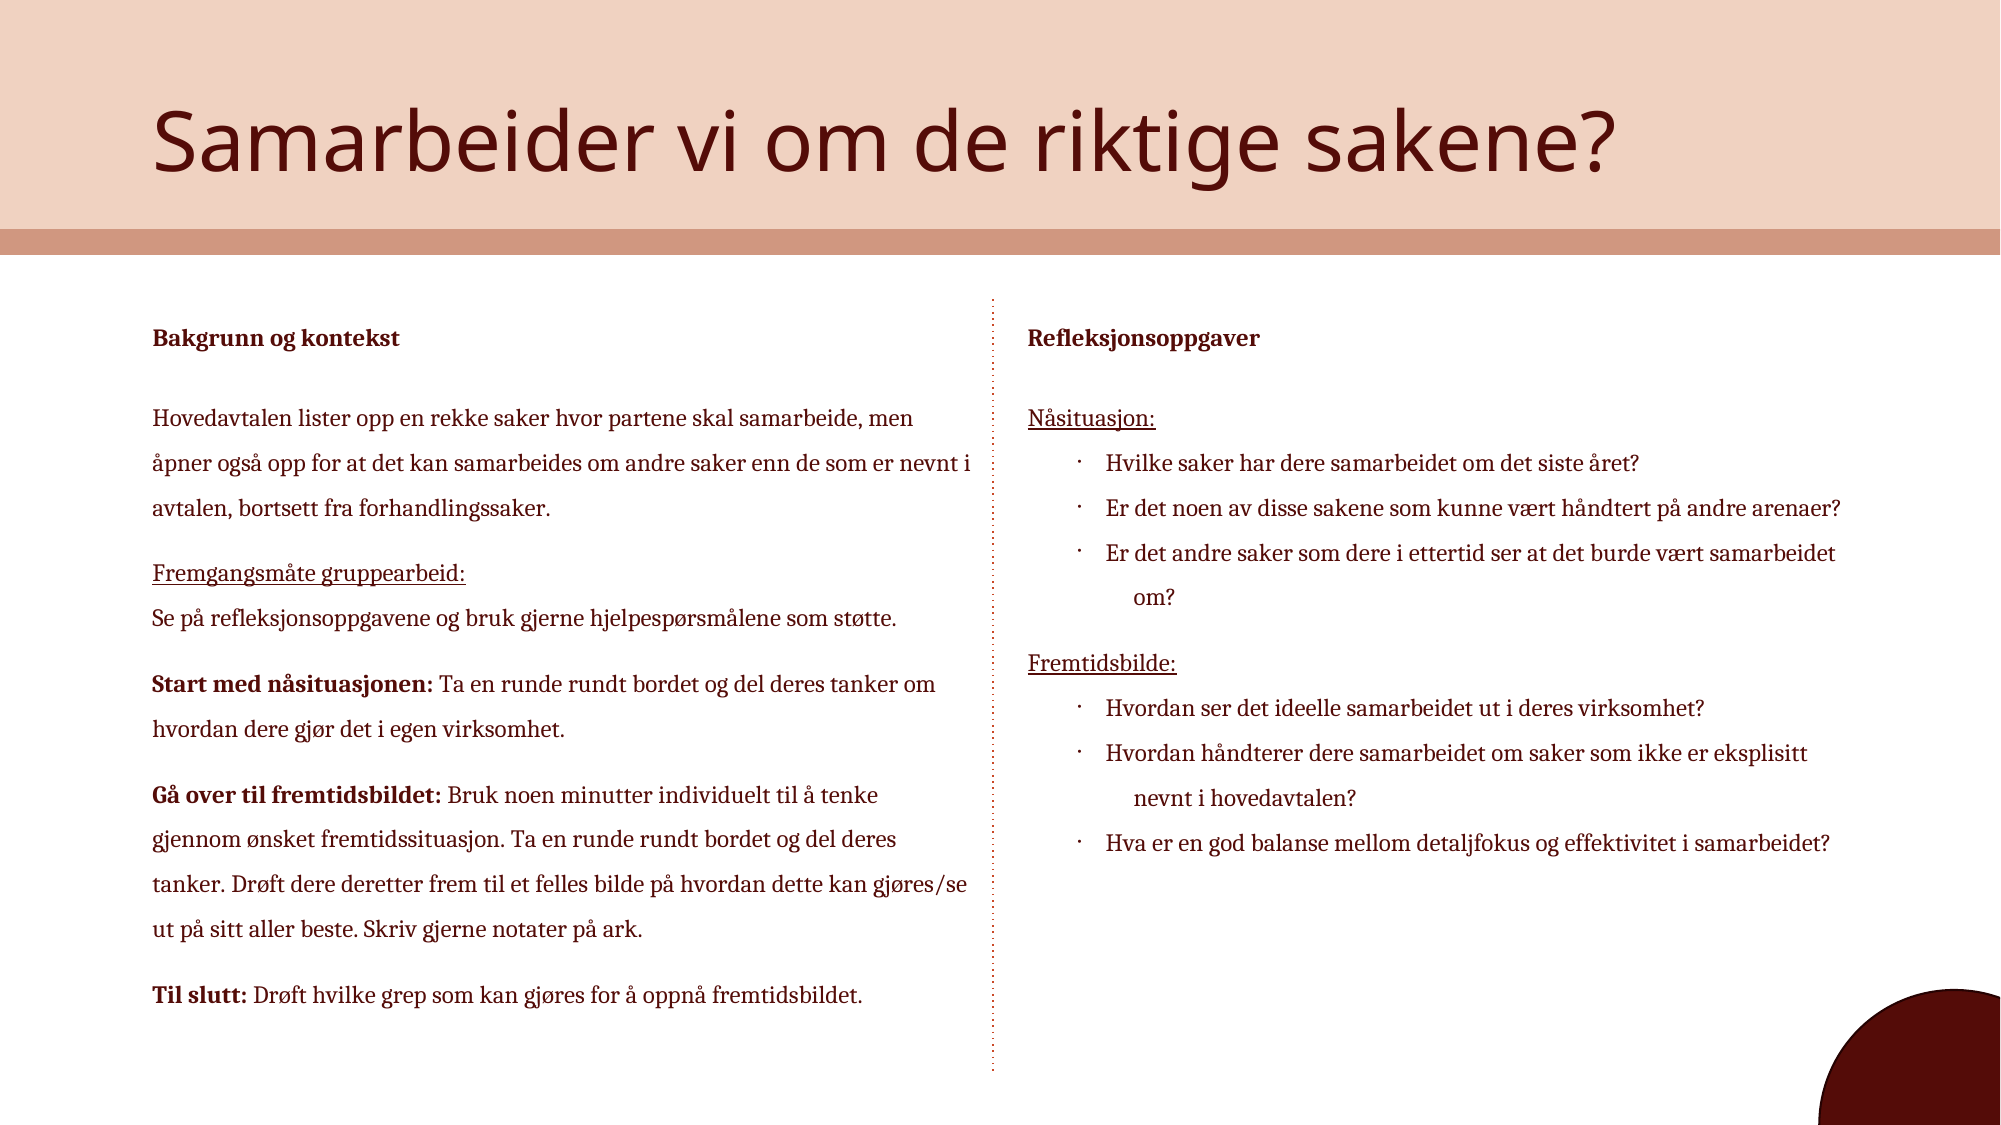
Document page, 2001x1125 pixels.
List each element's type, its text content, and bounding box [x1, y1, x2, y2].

list Nåsituasjon: Hvilke saker har dere samarbeidet om det siste året? Er det noen av disse sakene som kunne vært håndtert på andre arenaer? Er det andre saker som dere i ettertid ser at det burde vært samarbeidet om? Fremtidsbilde: Hvordan ser det ideelle samarbeidet ut i deres virksomhet? Hvordan håndterer dere samarbeidet om saker som ikke er eksplisitt nevnt i hovedavtalen? Hva er en god balanse mellom detaljfokus og effektivitet i samarbeidet? [1012, 378, 1863, 1033]
title Samarbeider vi om de riktige sakene? [137, 59, 1863, 230]
text_box 16 [1785, 1042, 1970, 1103]
list Bakgrunn og kontekst [137, 299, 988, 360]
list Hovedavtalen lister opp en rekke saker hvor partene skal samarbeide, men åpner også opp for at det kan samarbeides om andre saker enn de som er nevnt i avtalen, bortsett fra forhandlingssaker. Fremgangsmåte gruppearbeid: Se på refleksjonsoppgavene og bruk gjerne hjelpespørsmålene som støtte. Start med nåsituasjonen: Ta en runde rundt bordet og del deres tanker om hvordan dere gjør det i egen virksomhet. Gå over til fremtidsbildet: Bruk noen minutter individuelt til å tenke gjennom ønsket fremtidssituasjon. Ta en runde rundt bordet og del deres tanker. Drøft dere deretter frem til et felles bilde på hvordan dette kan gjøres/se ut på sitt aller beste. Skriv gjerne notater på ark. Til slutt: Drøft hvilke grep som kan gjøres for å oppnå fremtidsbildet. [137, 378, 988, 1033]
list Refleksjonsoppgaver [1012, 299, 1863, 360]
